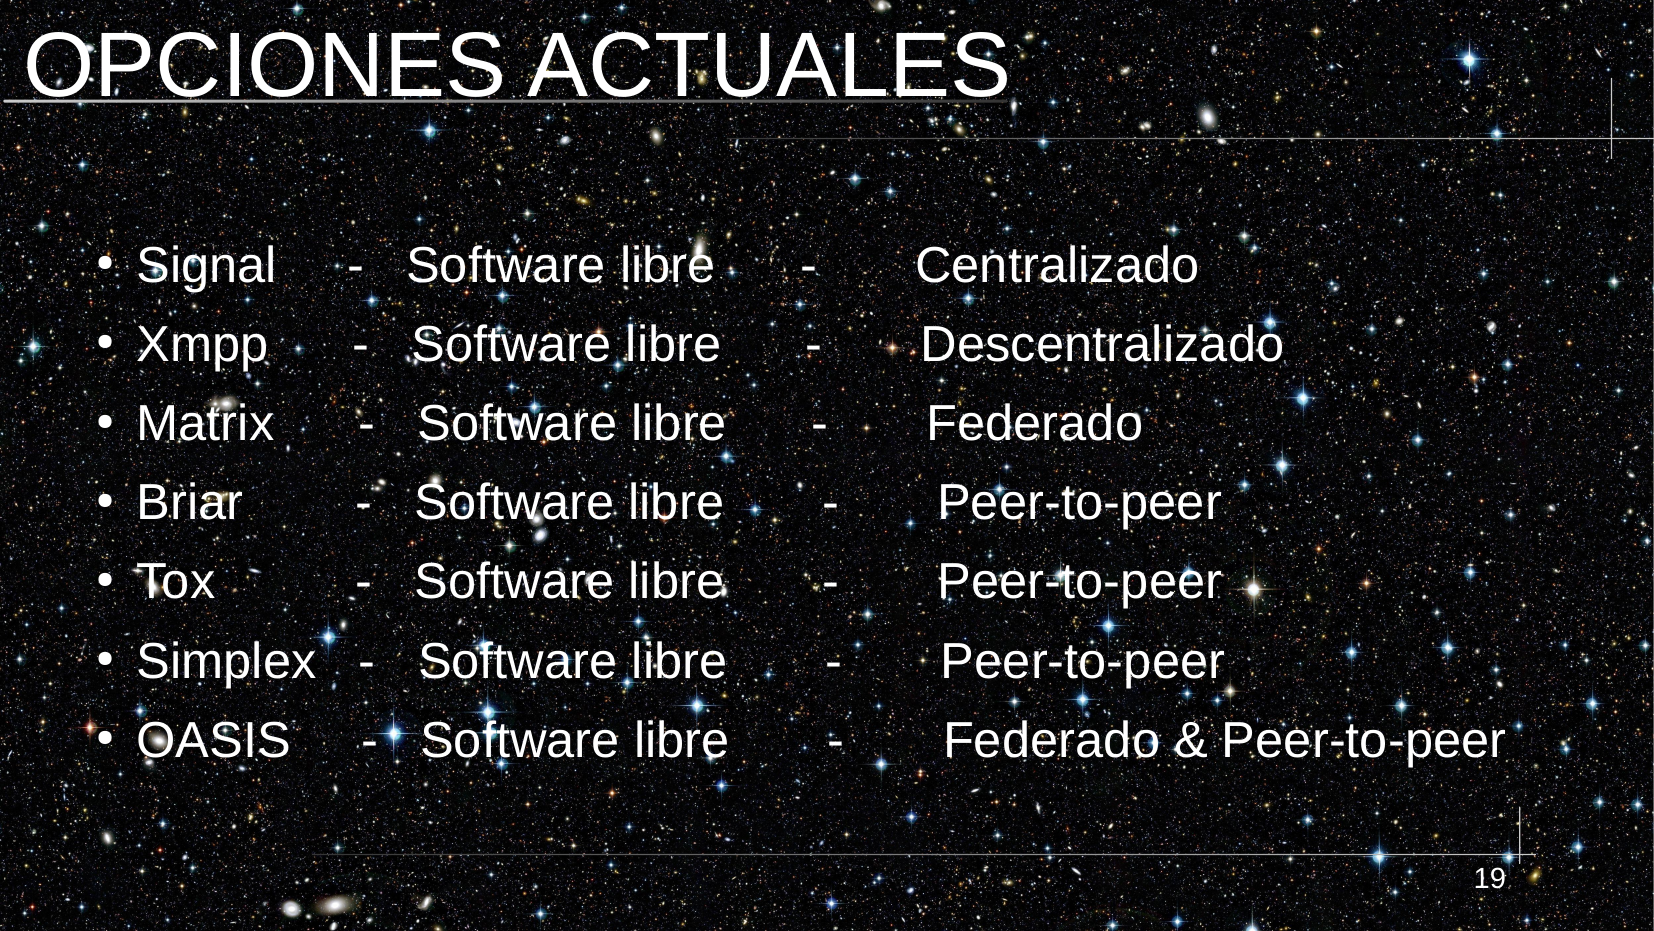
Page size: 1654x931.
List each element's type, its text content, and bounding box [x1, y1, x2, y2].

title OPCIONES ACTUALES [23, 11, 1589, 119]
list Signal - Software libre - Centralizado Xmpp - Software libre - Descentralizado Matrix - Software libre - Federado Briar - Software libre - Peer-to-peer Tox - Software libre - Peer-to-peer Simplex - Software libre - Peer-to-peer OASIS - Software libre - Federado & Peer-to-peer [82, 236, 1565, 776]
picture [0, 0, 1654, 931]
